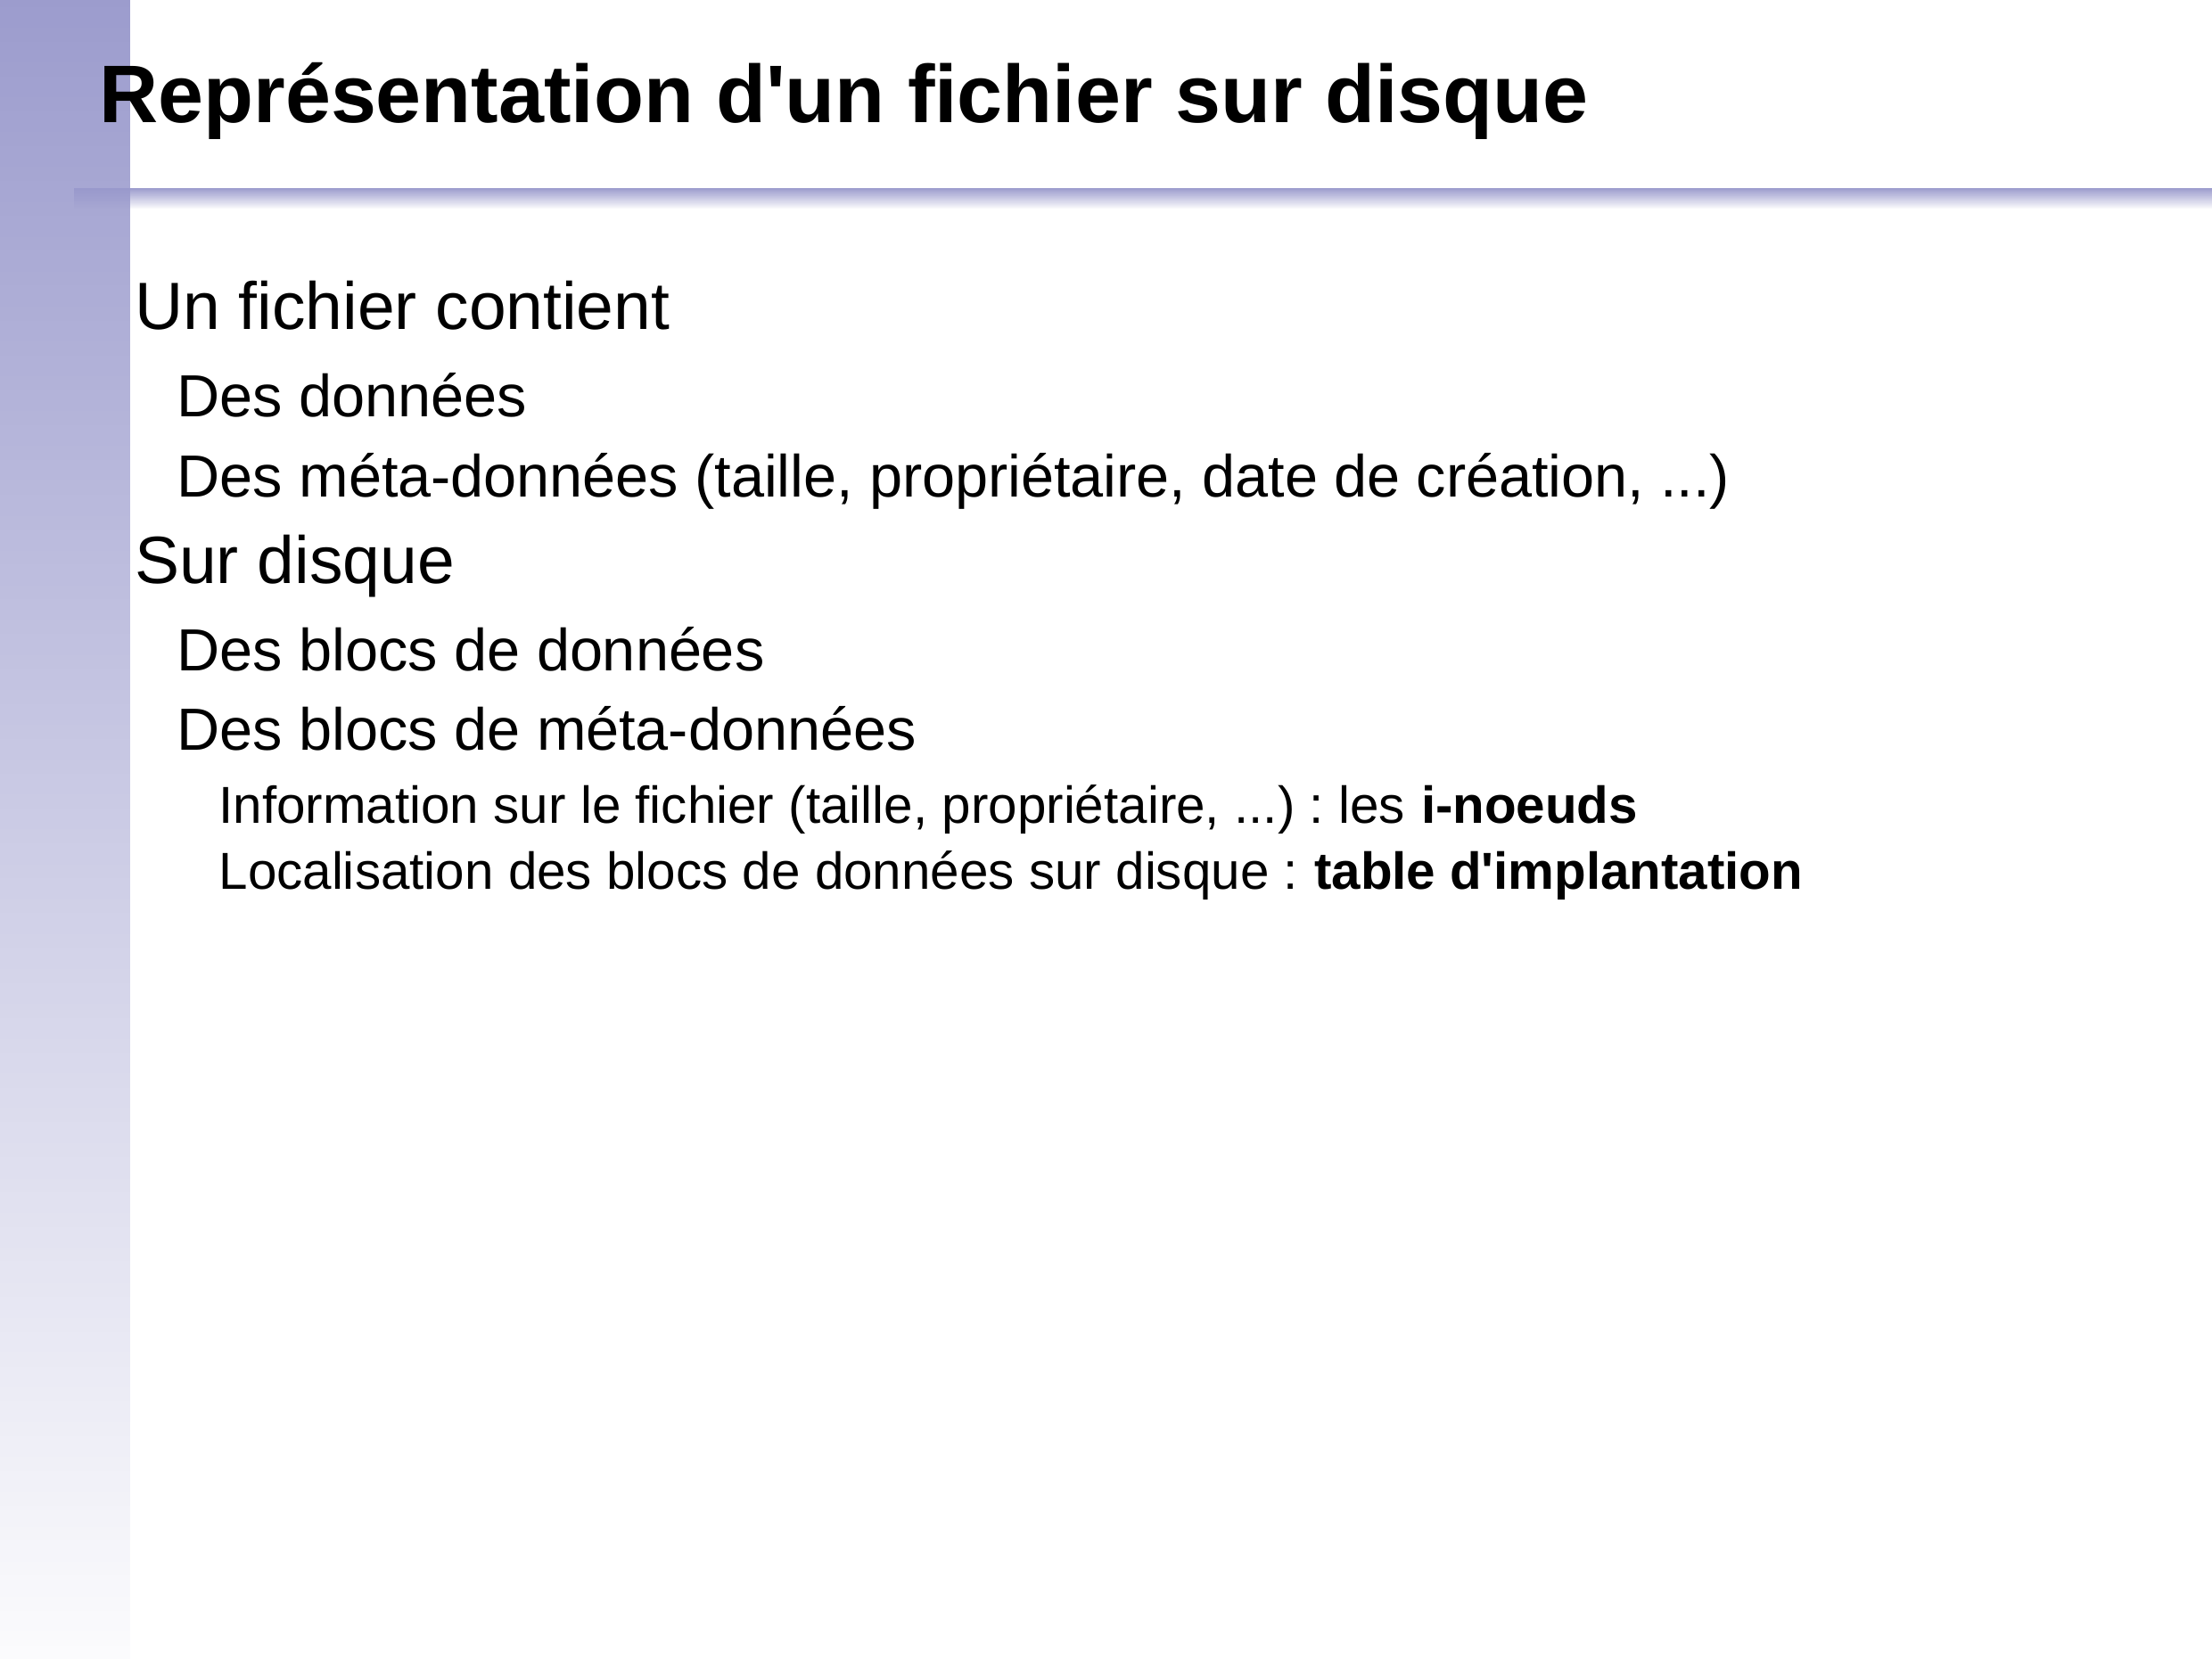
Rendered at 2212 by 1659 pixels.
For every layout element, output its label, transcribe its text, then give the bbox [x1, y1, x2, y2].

list Un fichier contient Des données Des méta-données (taille, propriétaire, date de création, ...) Sur disque Des blocs de données Des blocs de méta-données Information sur le fichier (taille, propriétaire, ...) : les i-noeuds Localisation des blocs de données sur disque : table d'implantation [124, 269, 2139, 1659]
title Représentation d'un fichier sur disque [99, 0, 2212, 189]
